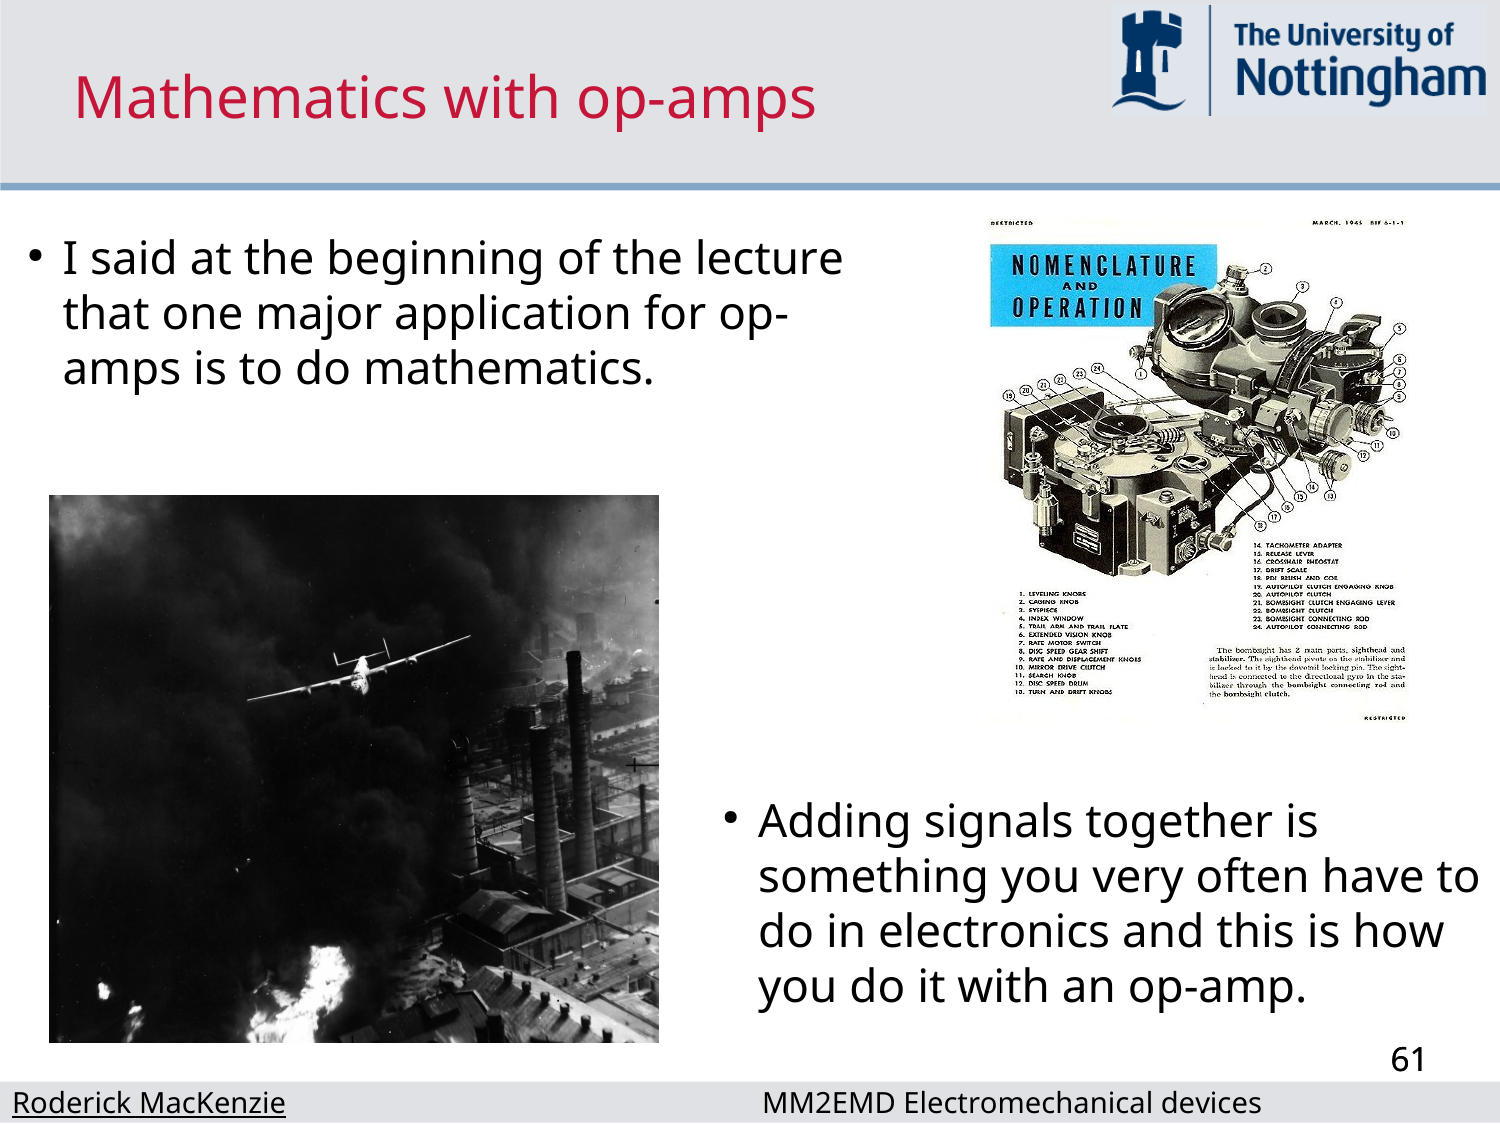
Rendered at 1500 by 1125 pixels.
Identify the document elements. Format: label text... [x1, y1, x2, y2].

title Mathematics with op-amps [59, 43, 1297, 148]
text_box <number> [1375, 1030, 1500, 1101]
picture [988, 219, 1409, 723]
text_box I said at the beginning of the lecture that one major application for op-amps is to do mathematics. [12, 221, 873, 413]
picture [1111, 4, 1487, 116]
picture [49, 495, 659, 1043]
text_box Adding signals together is something you very often have to do in electronics and this is how you do it with an op-amp. [707, 783, 1497, 1019]
